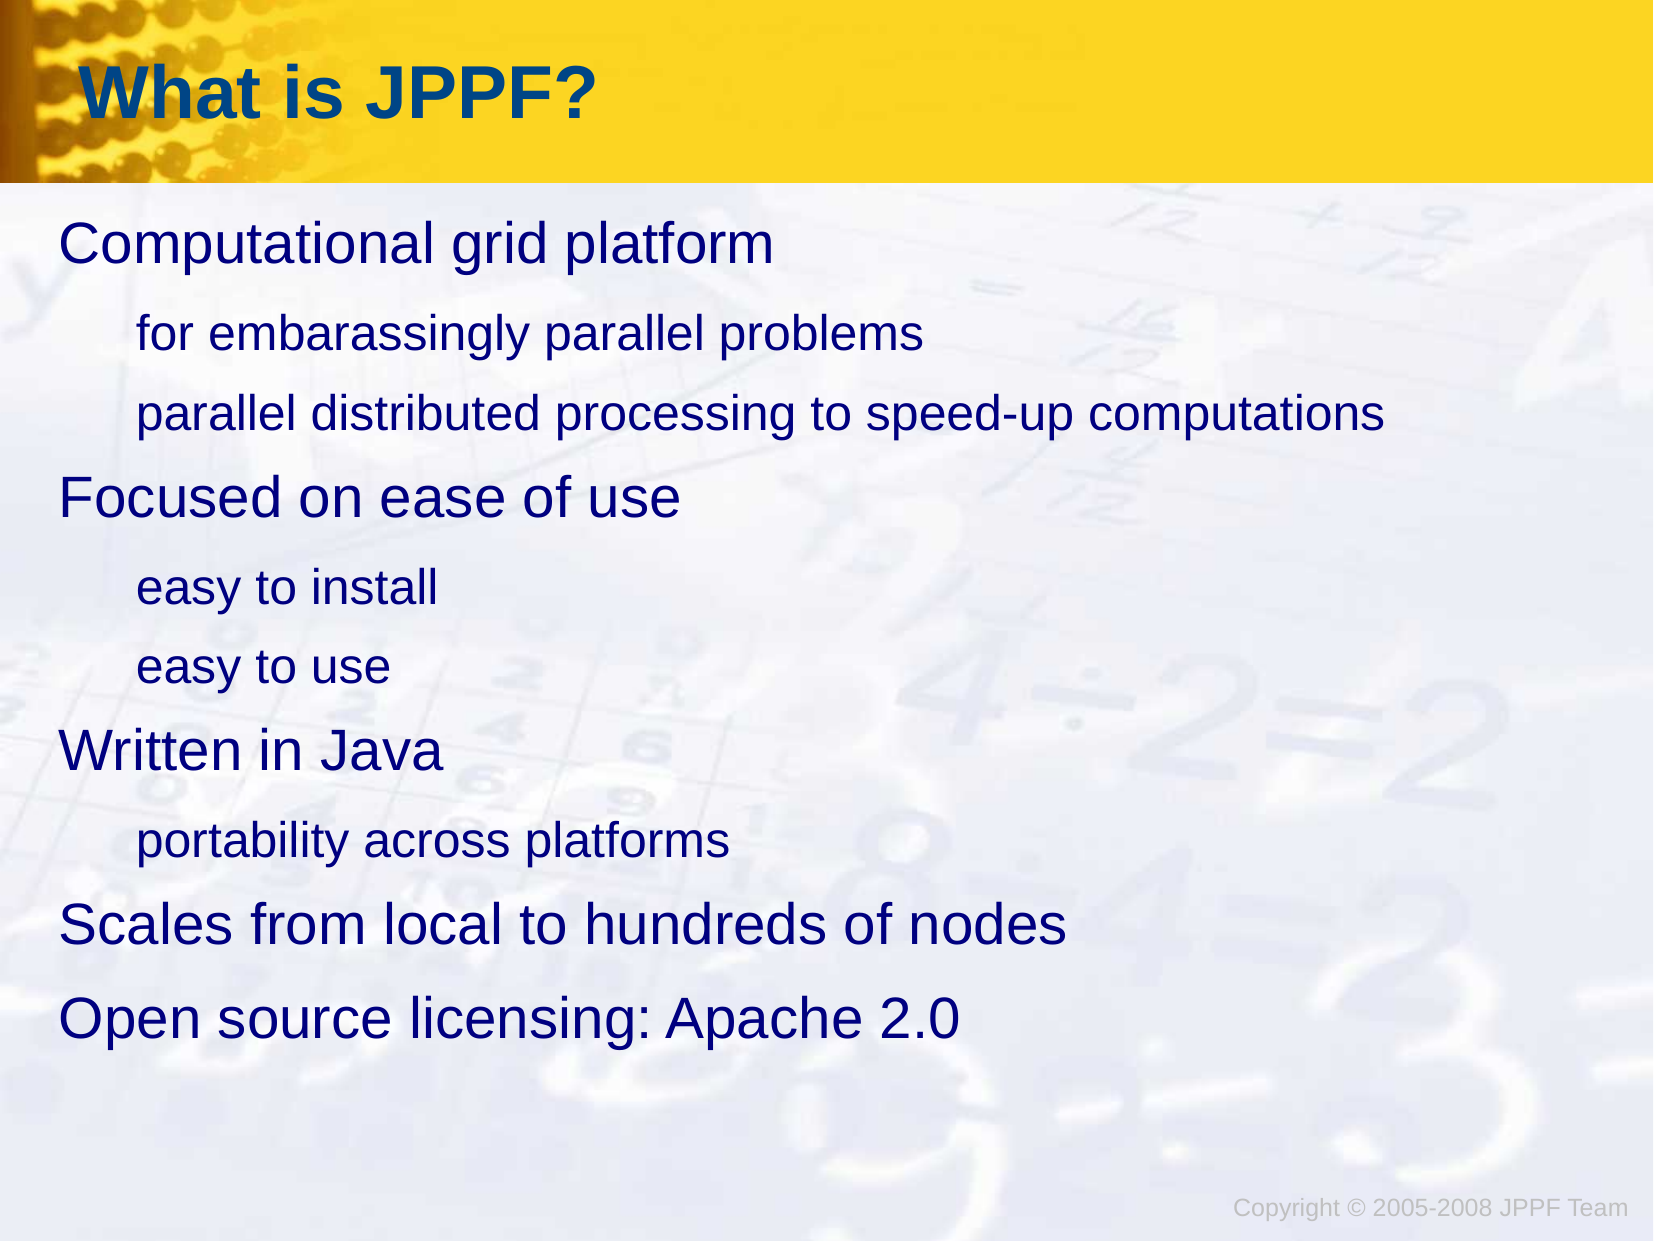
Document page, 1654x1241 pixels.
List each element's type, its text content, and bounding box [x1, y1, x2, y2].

list Computational grid platform for embarassingly parallel problems parallel distributed processing to speed-up computations Focused on ease of use easy to install easy to use Written in Java portability across platforms Scales from local to hundreds of nodes Open source licensing: Apache 2.0 [41, 211, 1529, 1088]
title What is JPPF? [78, 17, 1567, 168]
picture [0, 0, 1654, 1241]
